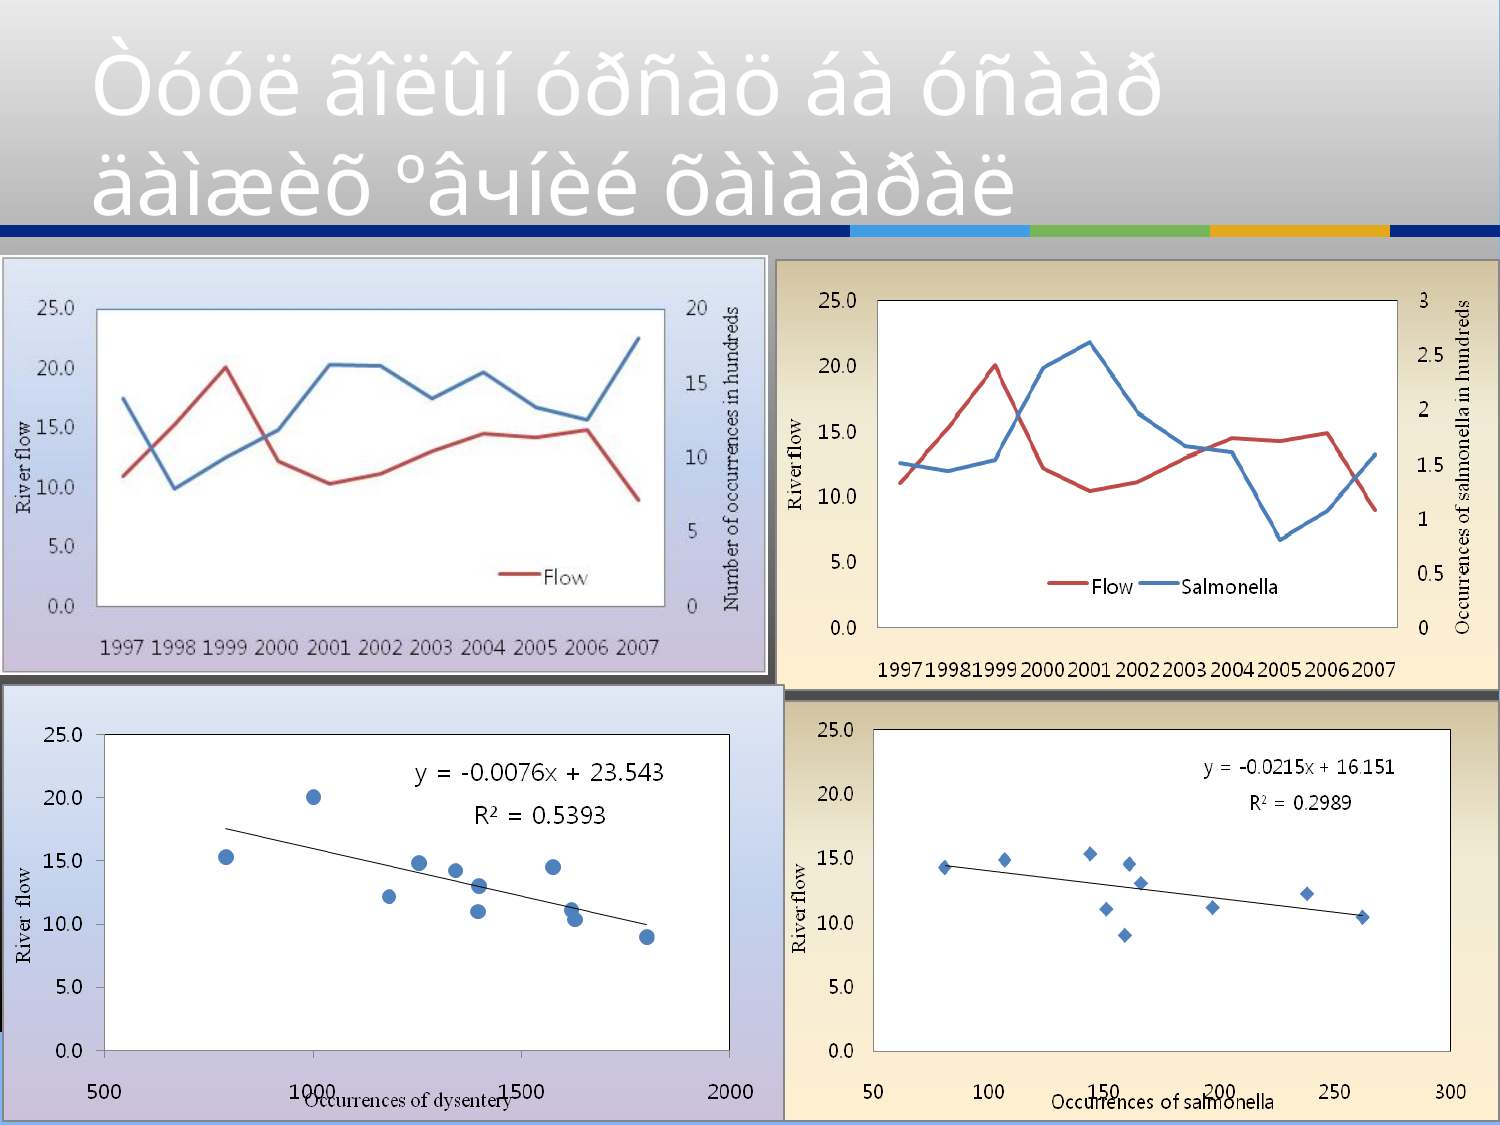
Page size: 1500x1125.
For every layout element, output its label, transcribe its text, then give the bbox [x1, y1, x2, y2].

title Òóóë ãîëûí óðñàö áà óñààð äàìæèõ ºâчíèé õàìààðàë [75, 24, 1426, 213]
picture [0, 257, 1500, 1125]
picture [0, 255, 768, 675]
